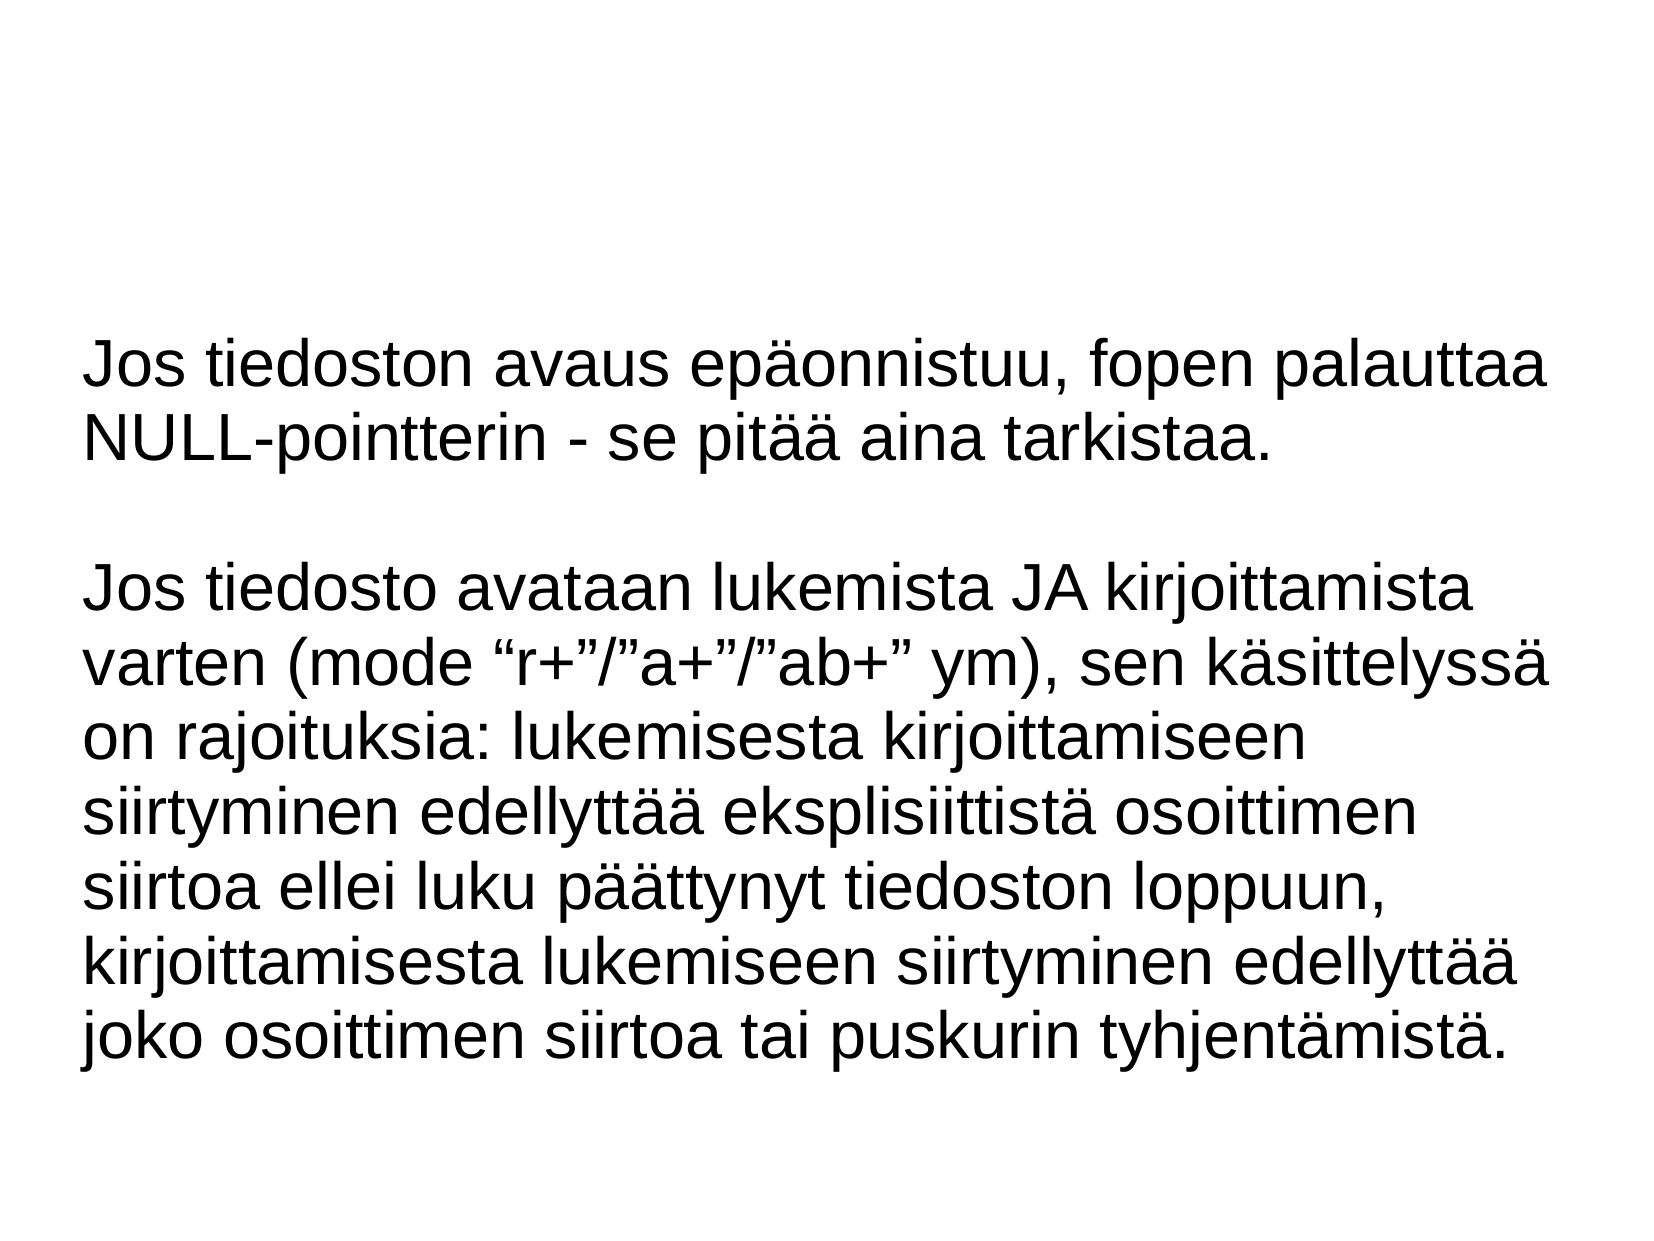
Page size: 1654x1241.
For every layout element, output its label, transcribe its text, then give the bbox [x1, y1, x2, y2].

text_box Jos tiedoston avaus epäonnistuu, fopen palauttaa NULL-pointterin - se pitää aina tarkistaa. Jos tiedosto avataan lukemista JA kirjoittamista varten (mode “r+”/”a+”/”ab+” ym), sen käsittelyssä on rajoituksia: lukemisesta kirjoittamiseen siirtyminen edellyttää eksplisiittistä osoittimen siirtoa ellei luku päättynyt tiedoston loppuun, kirjoittamisesta lukemiseen siirtyminen edellyttää joko osoittimen siirtoa tai puskurin tyhjentämistä. [82, 297, 1571, 1102]
